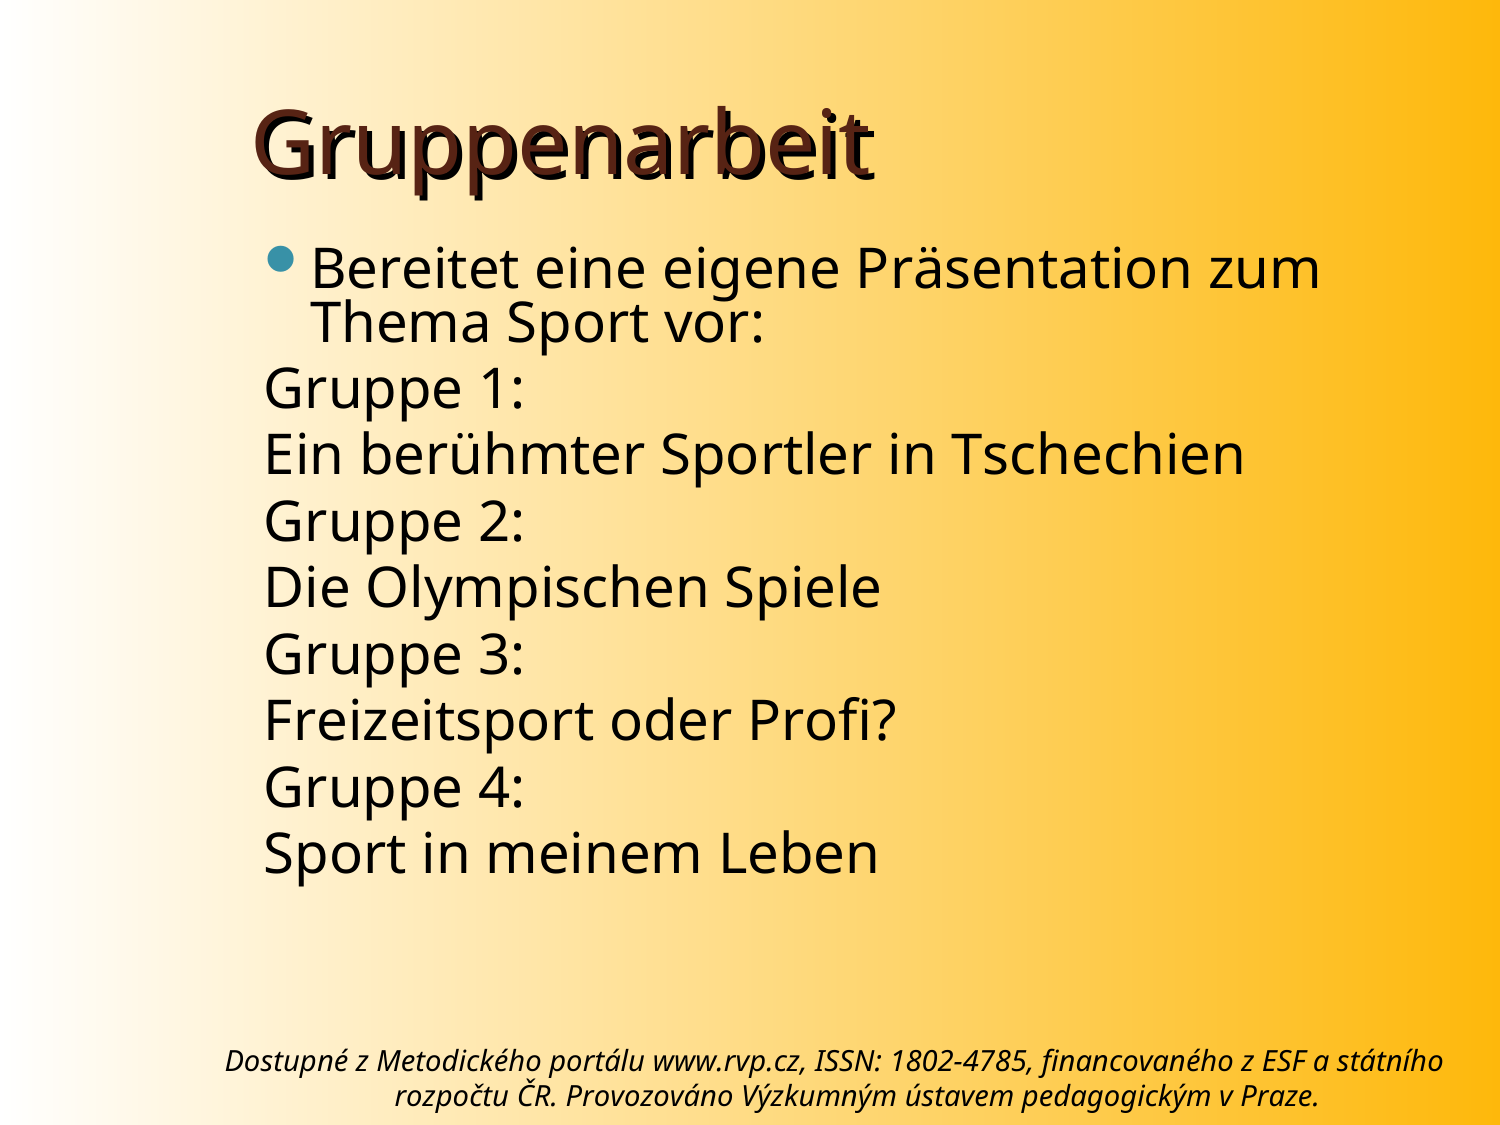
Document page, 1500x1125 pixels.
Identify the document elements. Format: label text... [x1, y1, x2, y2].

title Gruppenarbeit [235, 45, 1466, 233]
text_box Dostupné z Metodického portálu www.rvp.cz, ISSN: 1802-4785, financovaného z ESF a státního rozpočtu ČR. Provozováno Výzkumným ústavem pedagogickým v Praze. [194, 1034, 1462, 1099]
list Bereitet eine eigene Präsentation zum Thema Sport vor: Gruppe 1: Ein berühmter Sportler in Tschechien Gruppe 2: Die Olympischen Spiele Gruppe 3: Freizeitsport oder Profi? Gruppe 4: Sport in meinem Leben [235, 237, 1466, 1026]
